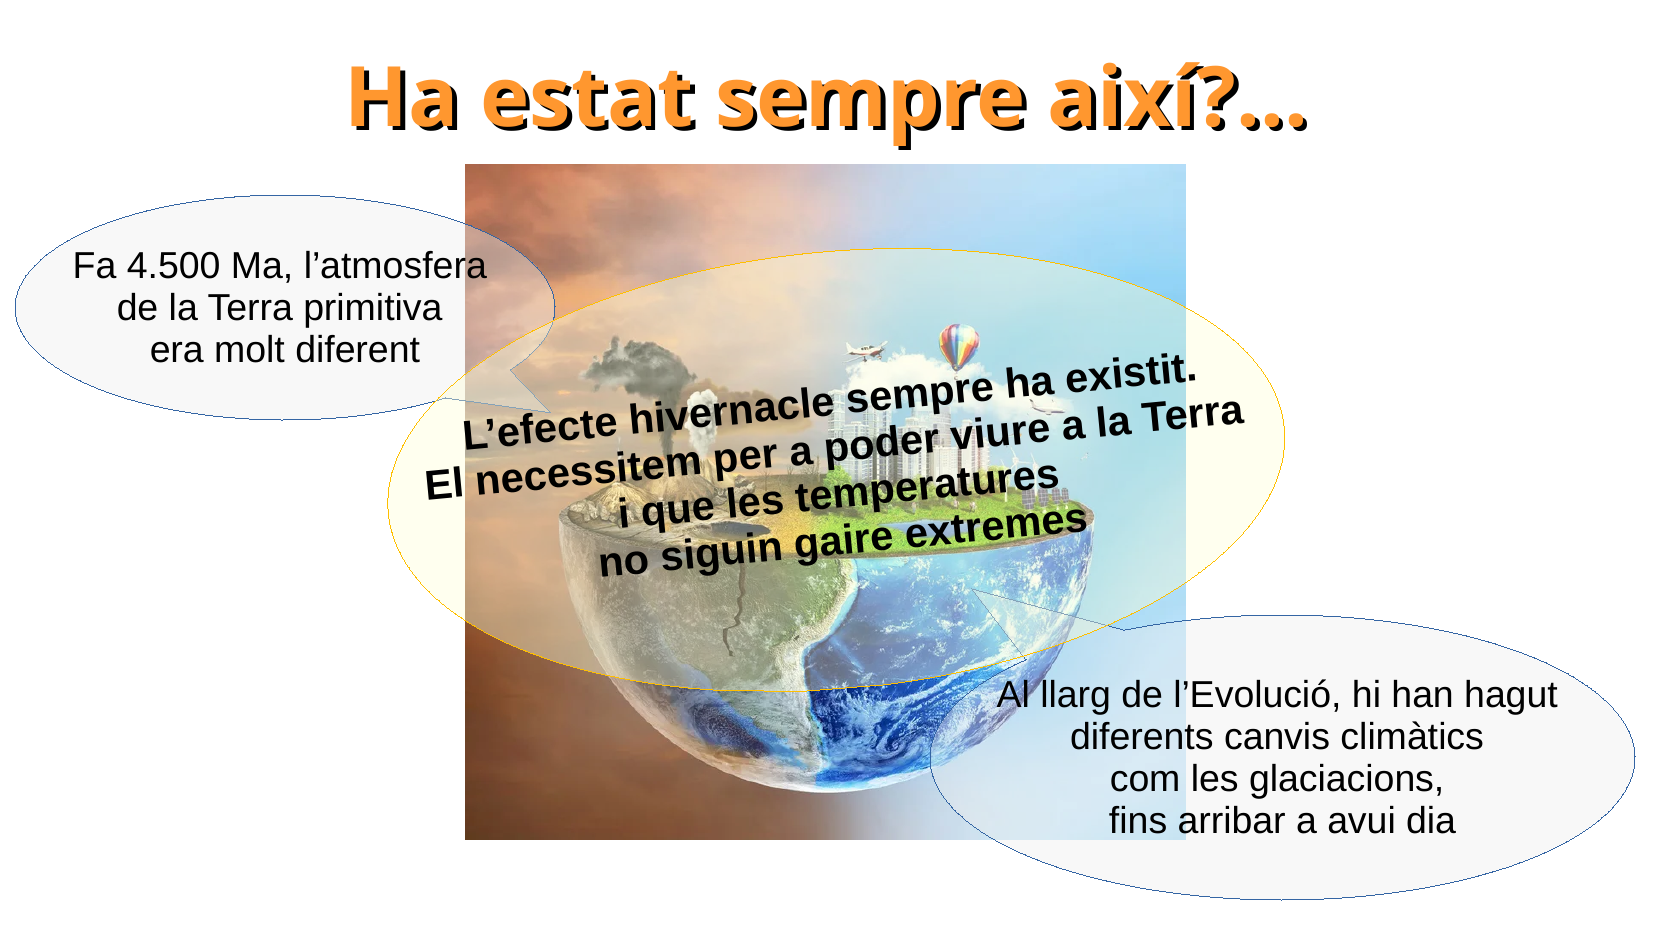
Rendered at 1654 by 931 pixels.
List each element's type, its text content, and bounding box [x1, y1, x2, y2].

text_box Al llarg de l’Evolució, hi han hagut diferents canvis climàtics com les glaciacions, fins arribar a avui dia [930, 615, 1636, 901]
picture [465, 621, 1025, 841]
text_box L’efecte hivernacle sempre ha existit. El necessitem per a poder viure a la Terra i que les temperatures no siguin gaire extremes [387, 248, 1285, 692]
picture [465, 164, 1186, 319]
text_box Fa 4.500 Ma, l’atmosfera de la Terra primitiva era molt diferent [15, 195, 556, 421]
title Ha estat sempre així?... [82, 37, 1571, 148]
picture [1110, 583, 1186, 629]
